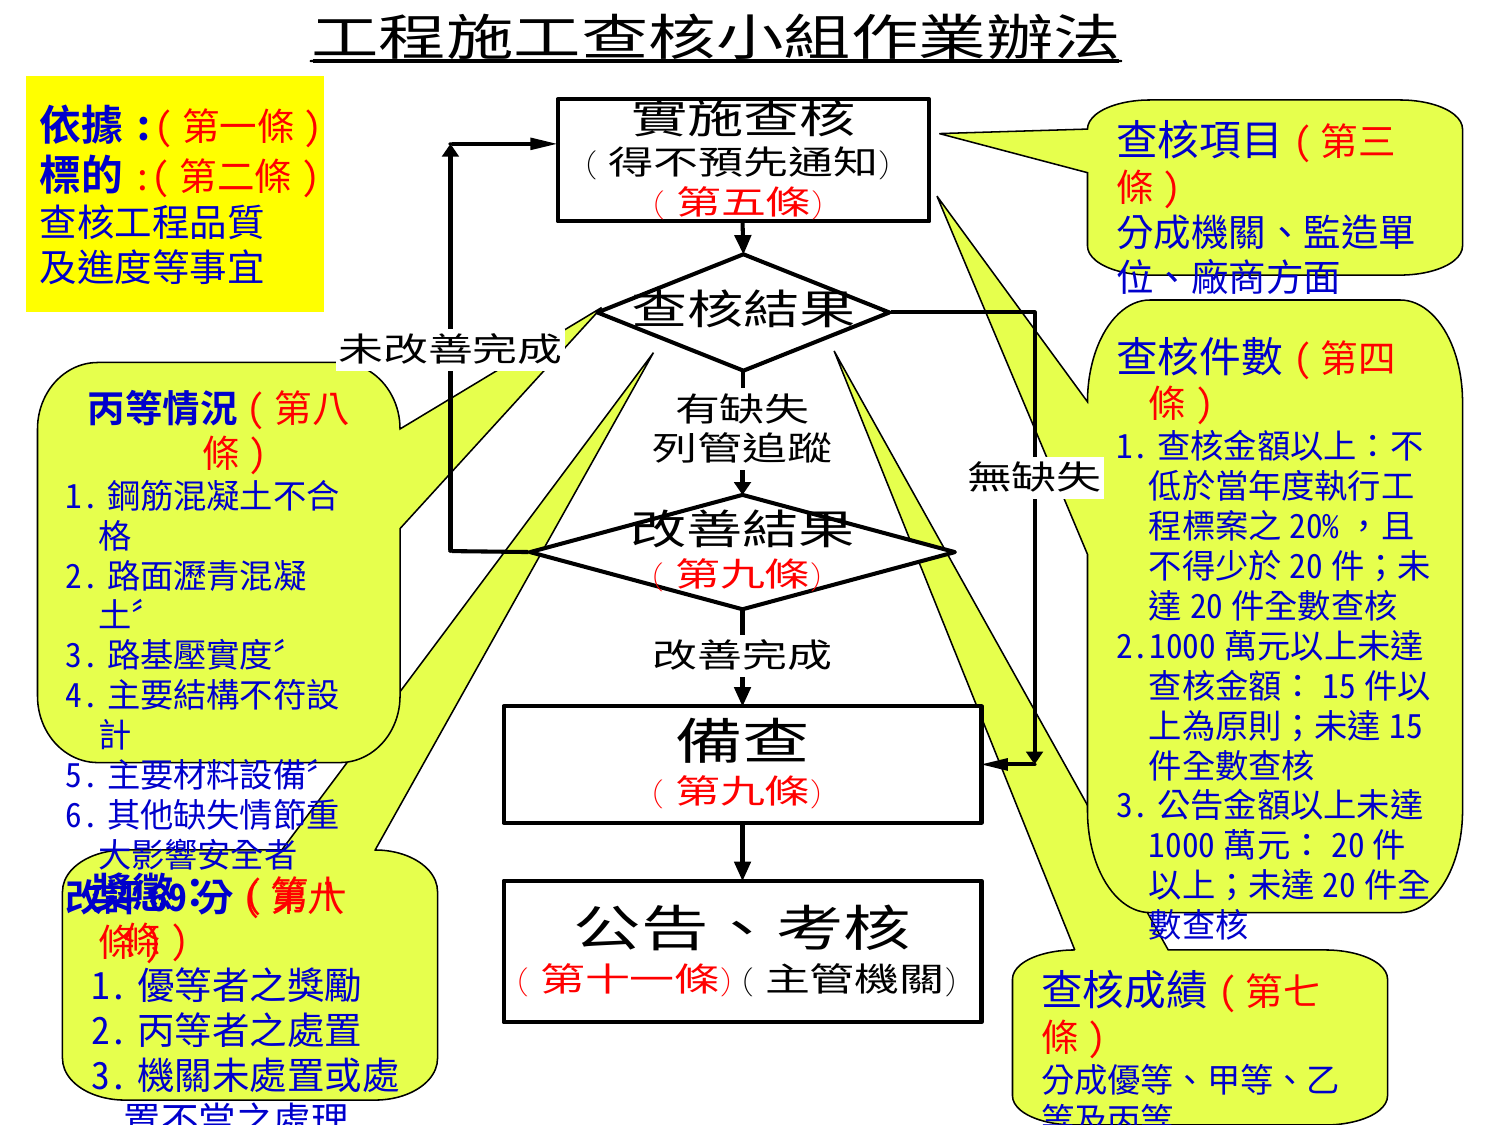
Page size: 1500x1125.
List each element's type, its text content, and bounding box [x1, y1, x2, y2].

text_box 丙等情況(第八條) 1.鋼筋混凝土不合格 2.路面瀝青混凝土〞 3.路基壓實度〞 4.主要結構不符設計 5.主要材料設備〞 6.其他缺失情節重大影響安全者 改評69分(第八條) [37, 362, 262, 763]
text_box 查核件數(第四條) 1.查核金額以上：不低於當年度執行工程標案之20%，且不得少於20件；未達20件全數查核 2.1000萬元以上未達查核金額：15件以上為原則；未達15件全數查核 3.公告金額以上未達1000萬元：20件以上；未達20件全數查核 [1150, 299, 1463, 913]
text_box 依據:(第一條) 標的:(第二條) 查核工程品質 及進度等事宜 [24, 75, 326, 313]
text_box 查核成績(第七條) 分成優等、甲等、乙等及丙等 [1012, 937, 1388, 1125]
text_box 獎懲： (第十條) 1.優等者之獎勵 2.丙等者之處置 3.機關未處置或處置不當之處理 [62, 849, 438, 1101]
chart [262, 0, 1150, 1038]
chart [1144, 276, 1150, 290]
text_box 查核項目(第三條) 分成機關、監造單位、廠商方面 [939, 99, 1463, 276]
